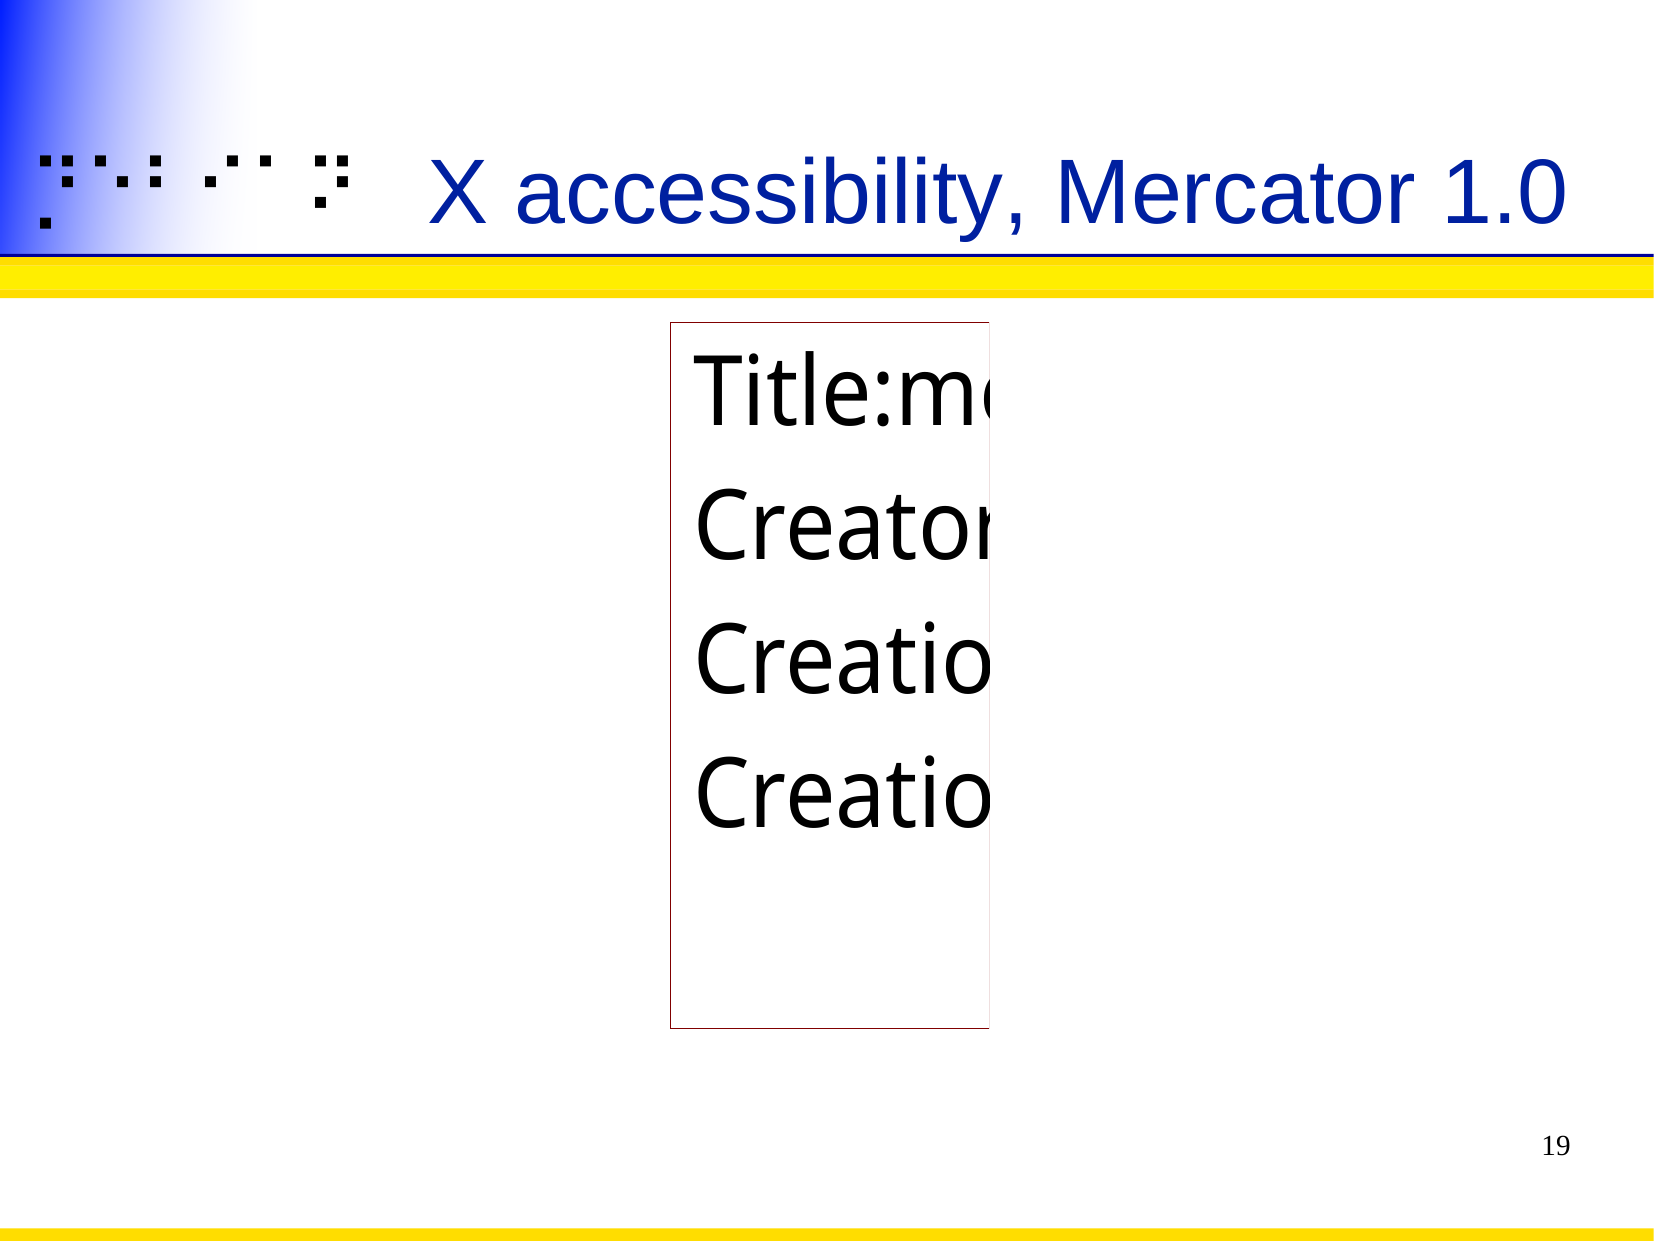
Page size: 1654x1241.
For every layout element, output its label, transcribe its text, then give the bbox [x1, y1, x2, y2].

picture [664, 315, 990, 1029]
title X accessibility, Mercator 1.0 [372, 126, 1571, 257]
